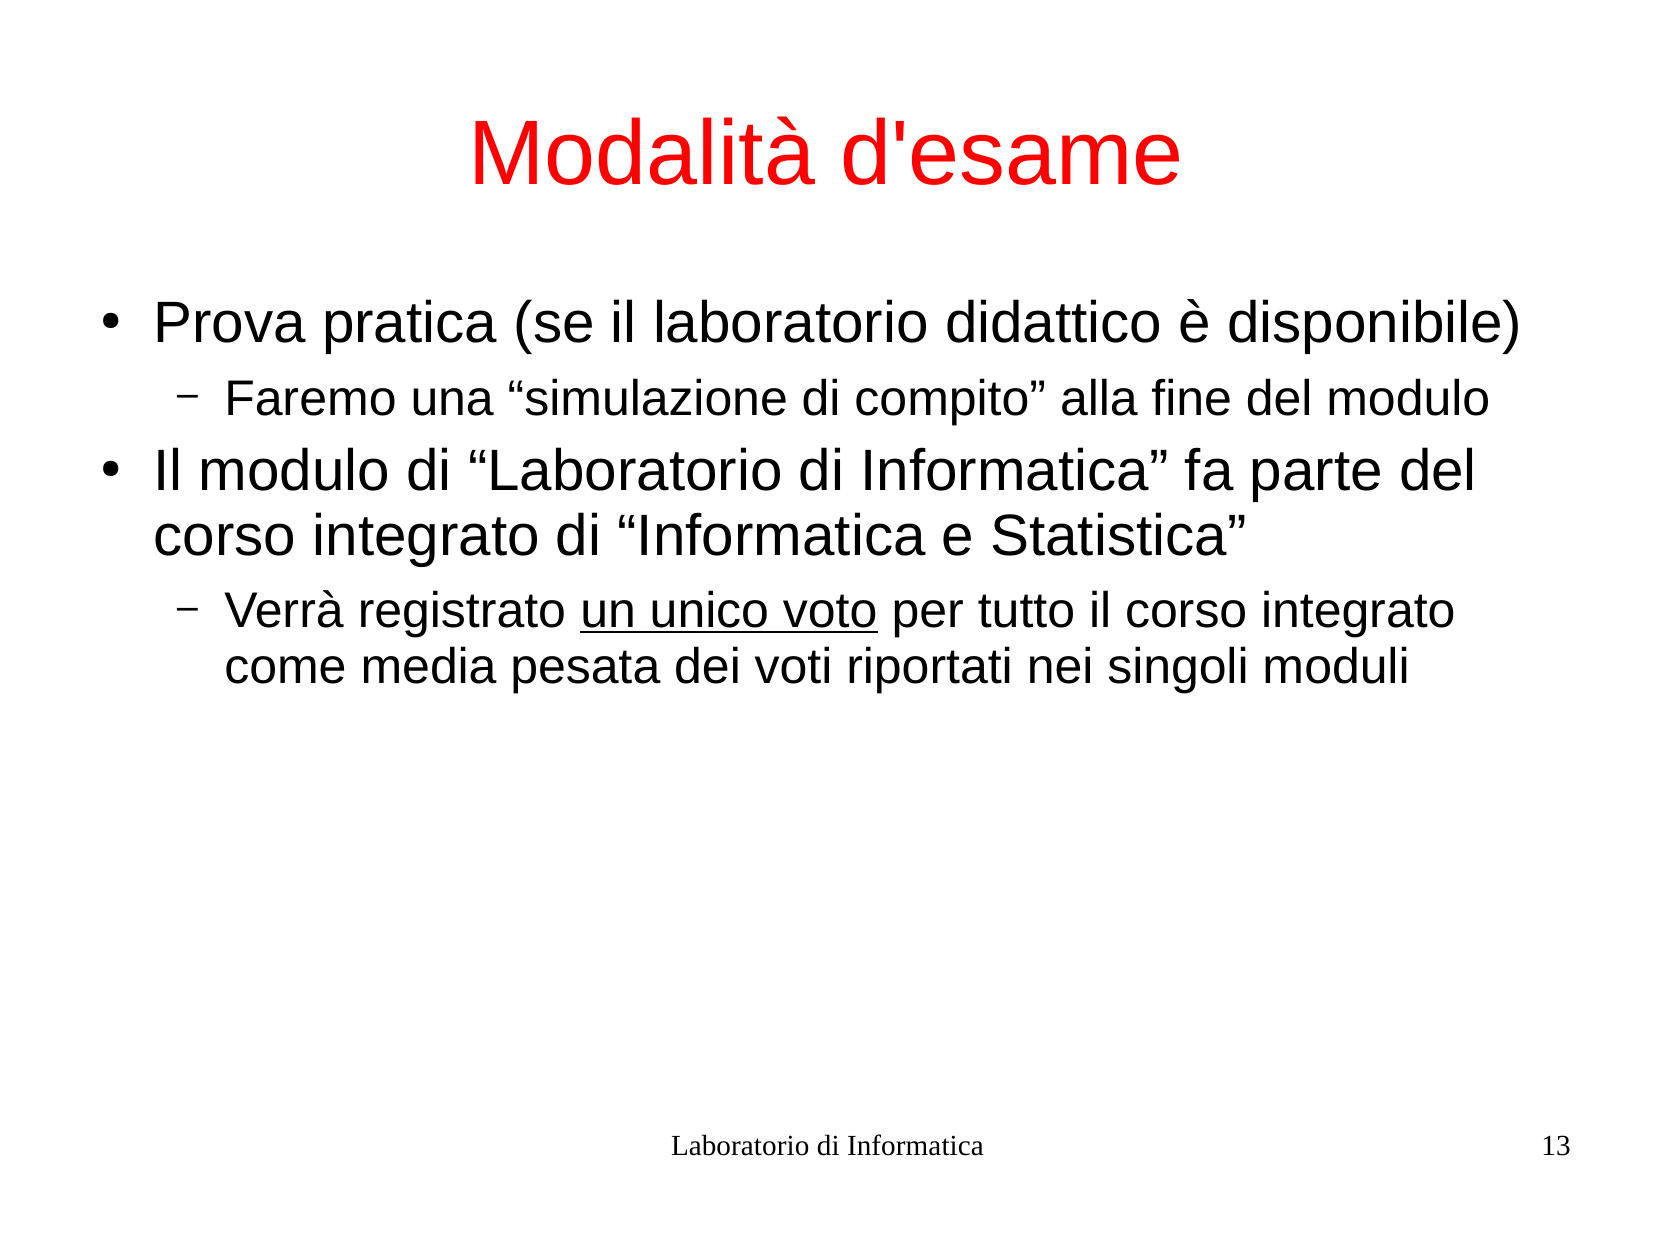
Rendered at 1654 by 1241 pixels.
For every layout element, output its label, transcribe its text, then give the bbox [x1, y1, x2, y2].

title Modalità d'esame [82, 49, 1571, 257]
list Prova pratica (se il laboratorio didattico è disponibile) Faremo una “simulazione di compito” alla fine del modulo Il modulo di “Laboratorio di Informatica” fa parte del corso integrato di “Informatica e Statistica” Verrà registrato un unico voto per tutto il corso integrato come media pesata dei voti riportati nei singoli moduli [82, 290, 1571, 1109]
